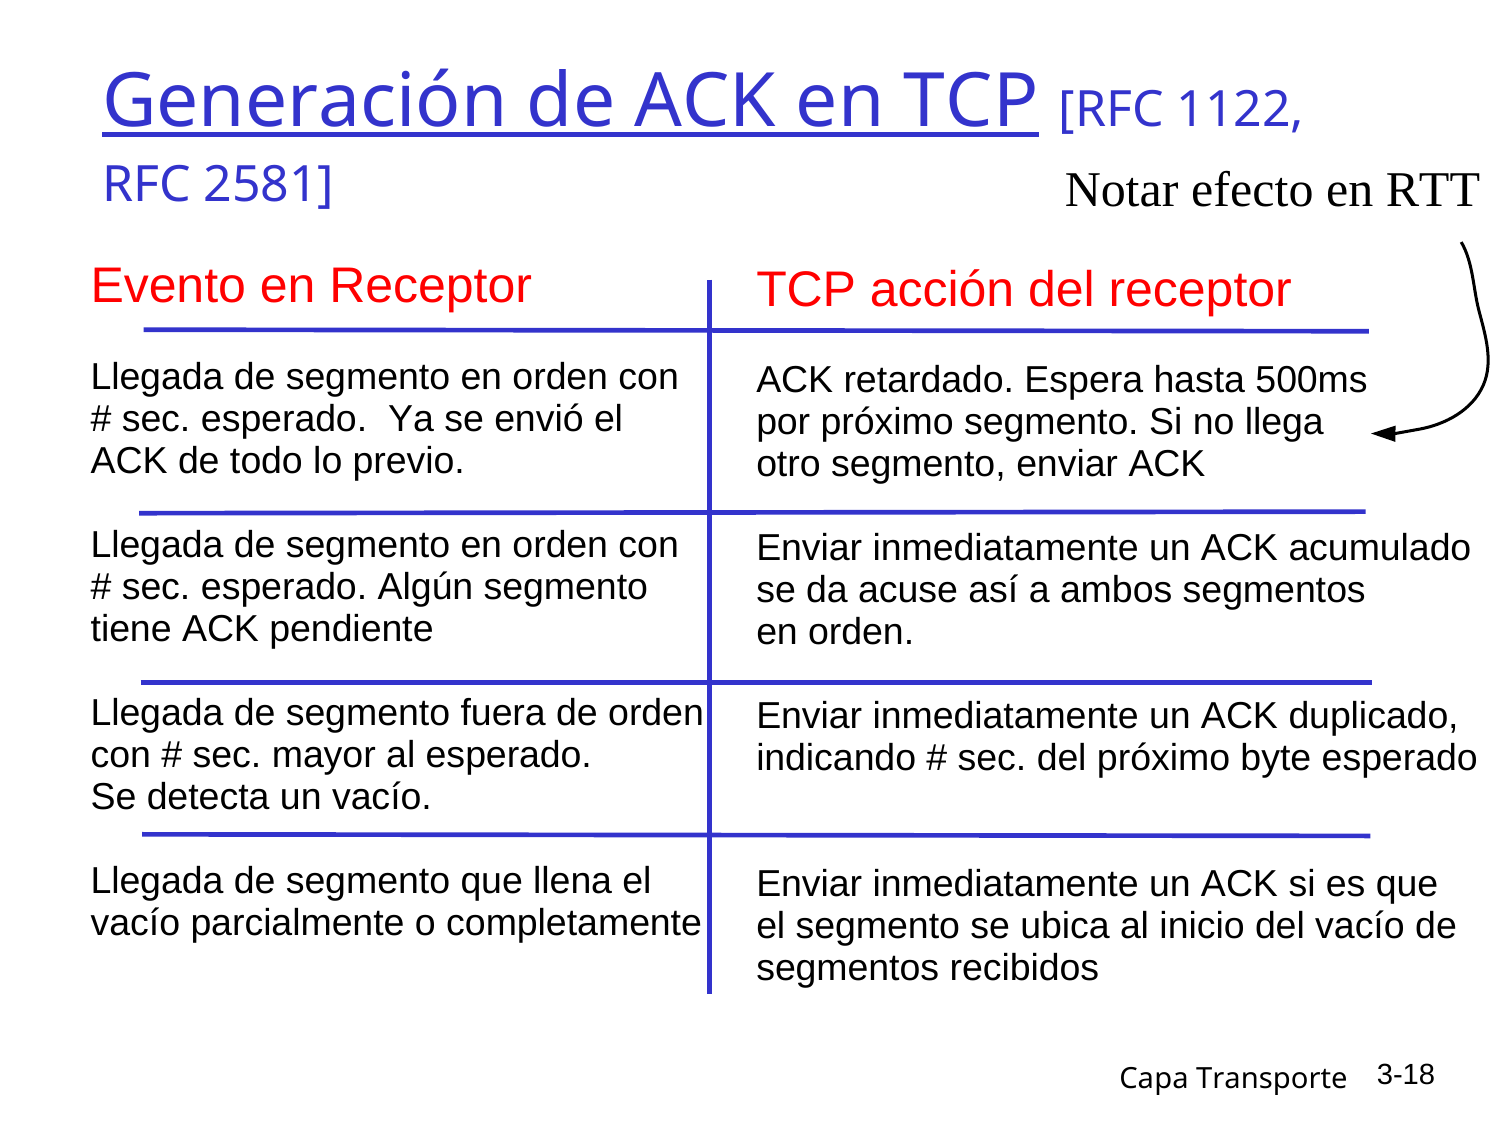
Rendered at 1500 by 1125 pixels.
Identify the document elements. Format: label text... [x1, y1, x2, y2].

text_box Notar efecto en RTT [1050, 154, 1493, 226]
text_box Evento en Receptor Llegada de segmento en orden con # sec. esperado. Ya se envió el ACK de todo lo previo. Llegada de segmento en orden con # sec. esperado. Algún segmento tiene ACK pendiente Llegada de segmento fuera de orden con # sec. mayor al esperado. Se detecta un vacío. Llegada de segmento que llena el vacío parcialmente o completamente [75, 249, 719, 993]
text_box TCP acción del receptor ACK retardado. Espera hasta 500ms por próximo segmento. Si no llega otro segmento, enviar ACK Enviar inmediatamente un ACK acumulado se da acuse así a ambos segmentos en orden. Enviar inmediatamente un ACK duplicado, indicando # sec. del próximo byte esperado Enviar inmediatamente un ACK si es que el segmento se ubica al inicio del vacío de segmentos recibidos [741, 253, 1493, 997]
title Generación de ACK en TCP [RFC 1122, RFC 2581] [87, 37, 1363, 225]
